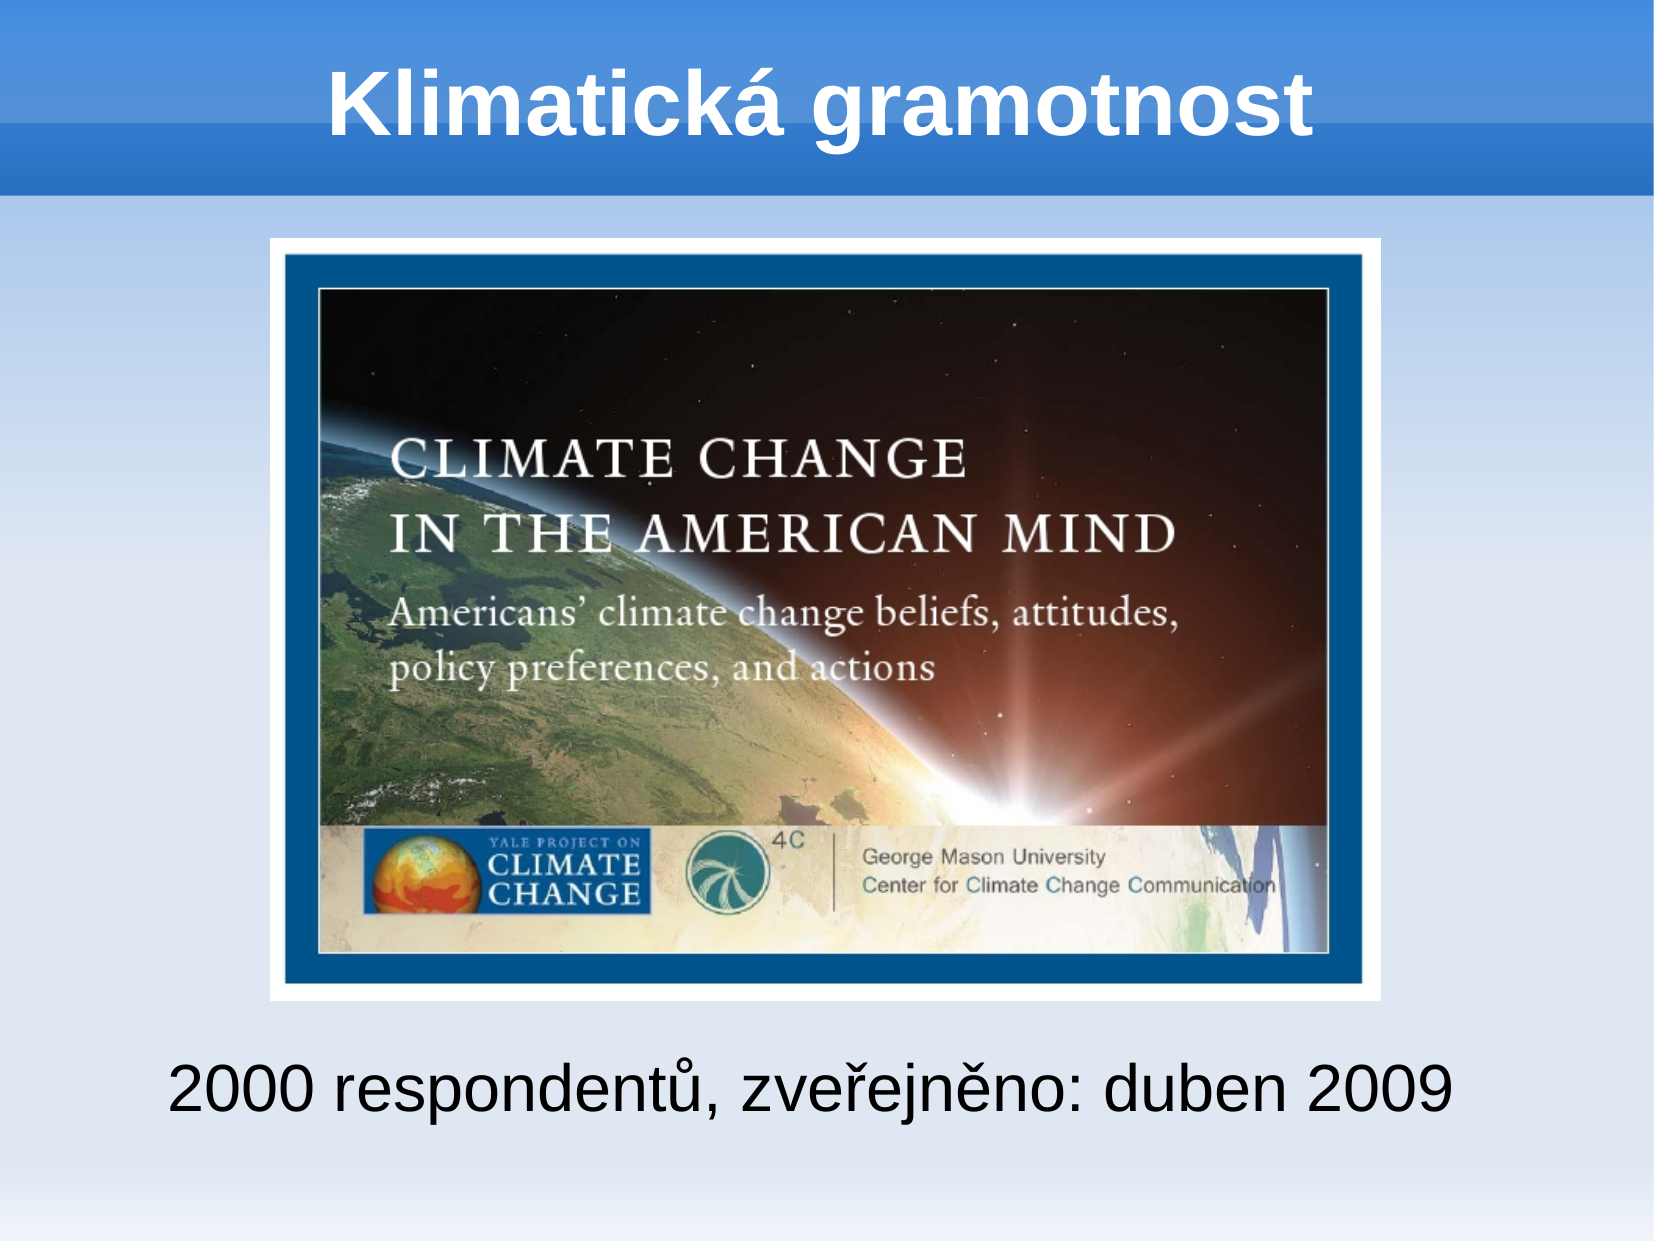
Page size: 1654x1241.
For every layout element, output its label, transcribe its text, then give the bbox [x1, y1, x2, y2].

subtitle 2000 respondentů, zveřejněno: duben 2009 [76, 1024, 1565, 1152]
title Klimatická gramotnost [76, 0, 1565, 208]
picture [0, 0, 1654, 1241]
